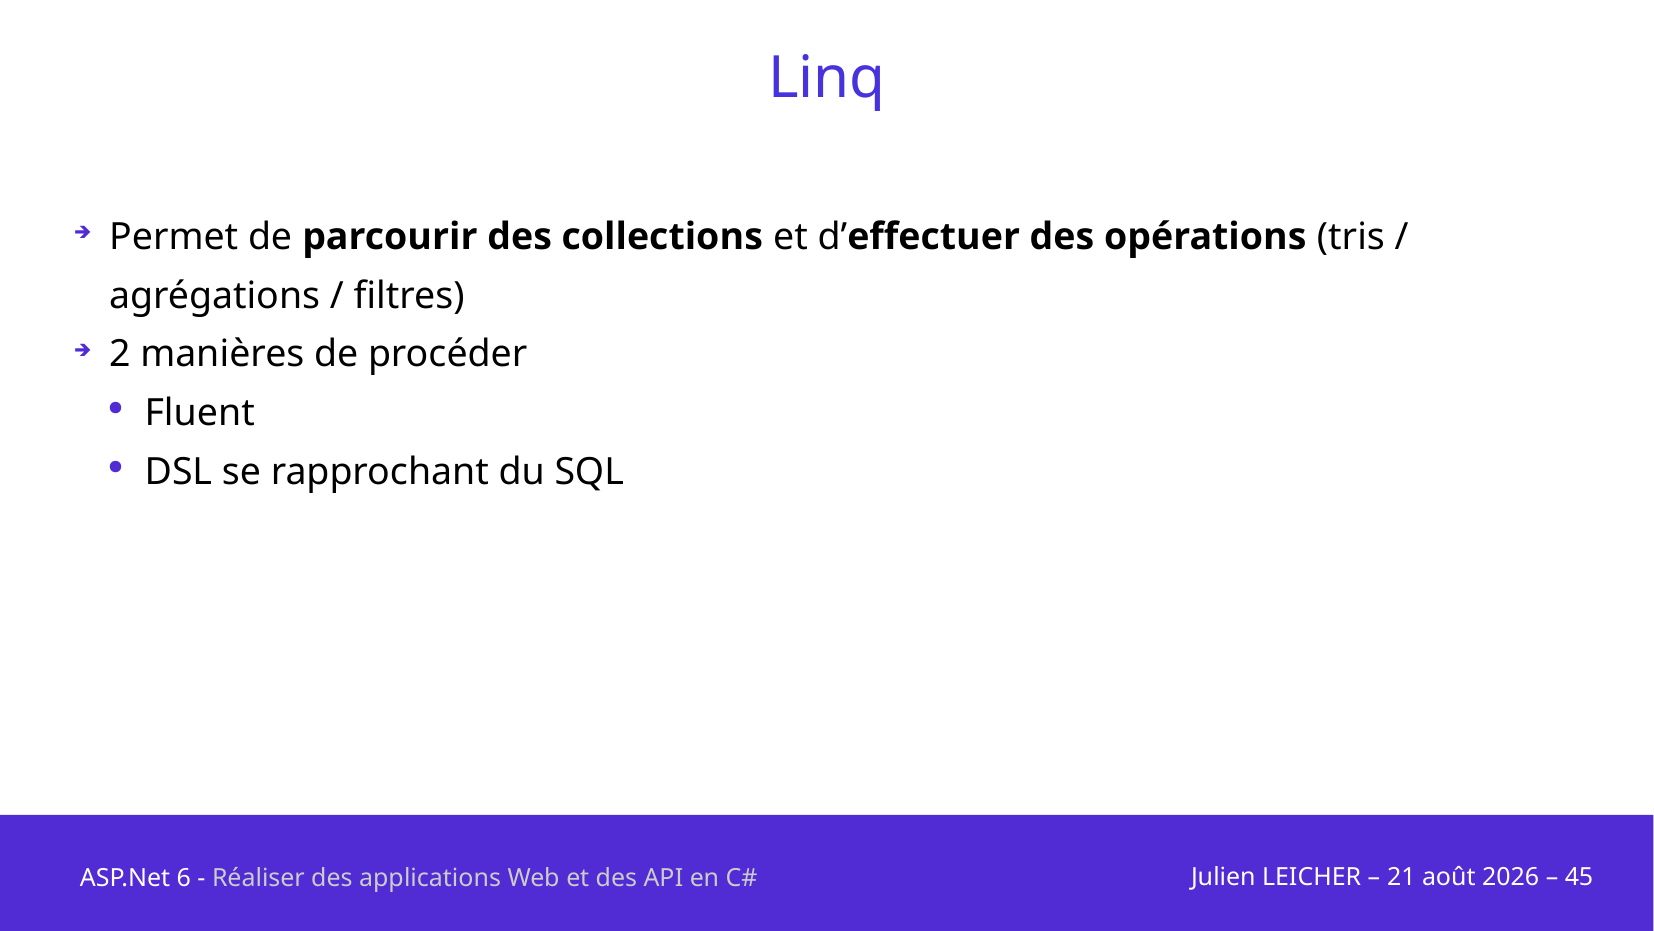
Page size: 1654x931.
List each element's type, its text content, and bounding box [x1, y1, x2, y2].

text_box ASP.Net 6 - Réaliser des applications Web et des API en C# [64, 852, 798, 898]
text_box Linq [0, 27, 1654, 113]
text_box Julien LEICHER – 28 févr. 2022 – <numéro> [0, 814, 1654, 931]
text_box Permet de parcourir des collections et d’effectuer des opérations (tris / agrégations / filtres) 2 manières de procéder Fluent DSL se rapprochant du SQL [59, 194, 1595, 678]
